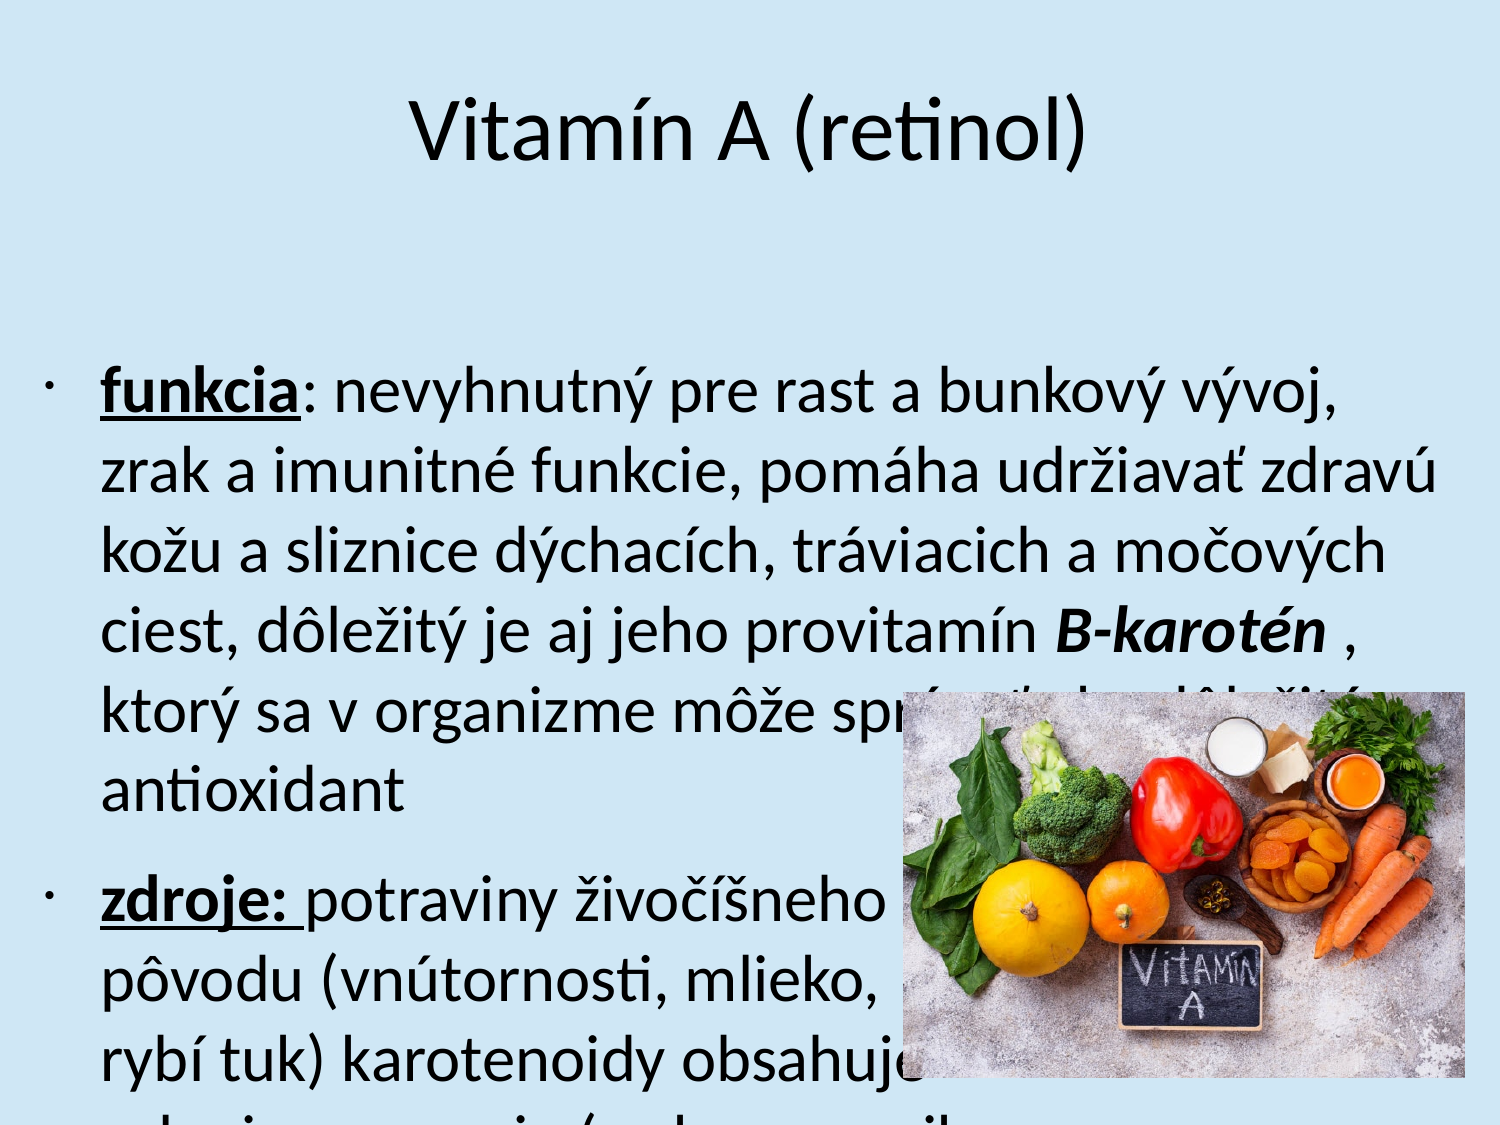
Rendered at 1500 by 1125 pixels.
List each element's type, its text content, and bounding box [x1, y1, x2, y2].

picture [903, 692, 1465, 1078]
list funkcia: nevyhnutný pre rast a bunkový vývoj, zrak a imunitné funkcie, pomáha udržiavať zdravú kožu a sliznice dýchacích, tráviacich a močových ciest, dôležitý je aj jeho provitamín Β-karotén , ktorý sa v organizme môže správať ako dôležitý antioxidant zdroje: potraviny živočíšneho pôvodu (vnútornosti, mlieko, rybí tuk) karotenoidy obsahuje zelenina a ovocie (mrkva, paprika, paradajky, marhule, broskyne) [29, 338, 1471, 1094]
title Vitamín A (retinol) [73, 61, 1427, 196]
